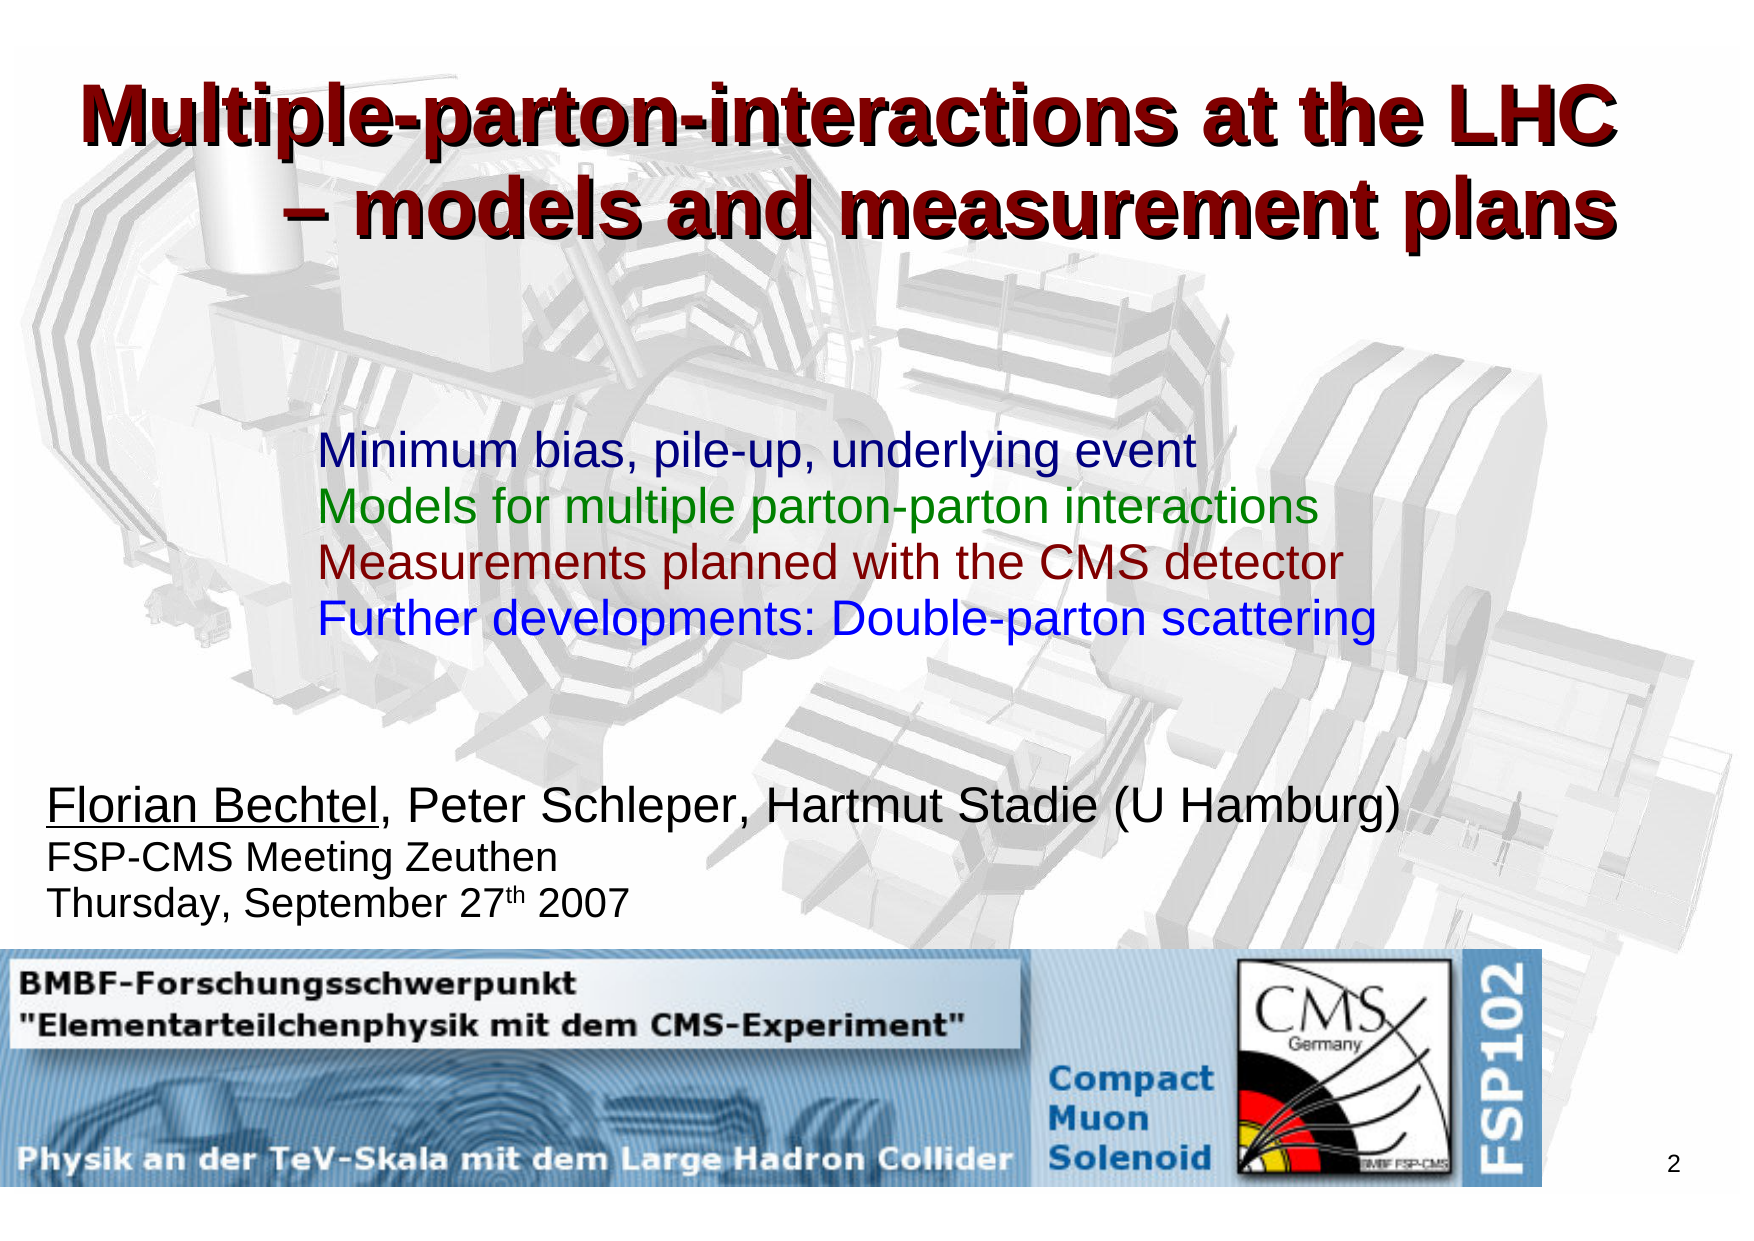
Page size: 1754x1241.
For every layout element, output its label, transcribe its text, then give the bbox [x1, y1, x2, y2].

text_box Florian Bechtel, Peter Schleper, Hartmut Stadie (U Hamburg) FSP-CMS Meeting Zeuthen Thursday, September 27th 2007 [45, 777, 1375, 929]
text_box <number> [1652, 1150, 1696, 1182]
picture [0, 46, 1740, 1194]
text_box Multiple-parton-interactions at the LHC – models and measurement plans [78, 67, 1676, 254]
text_box Minimum bias, pile-up, underlying event Models for multiple parton-parton interactions Measurements planned with the CMS detector Further developments: Double-parton scattering [284, 425, 1470, 643]
